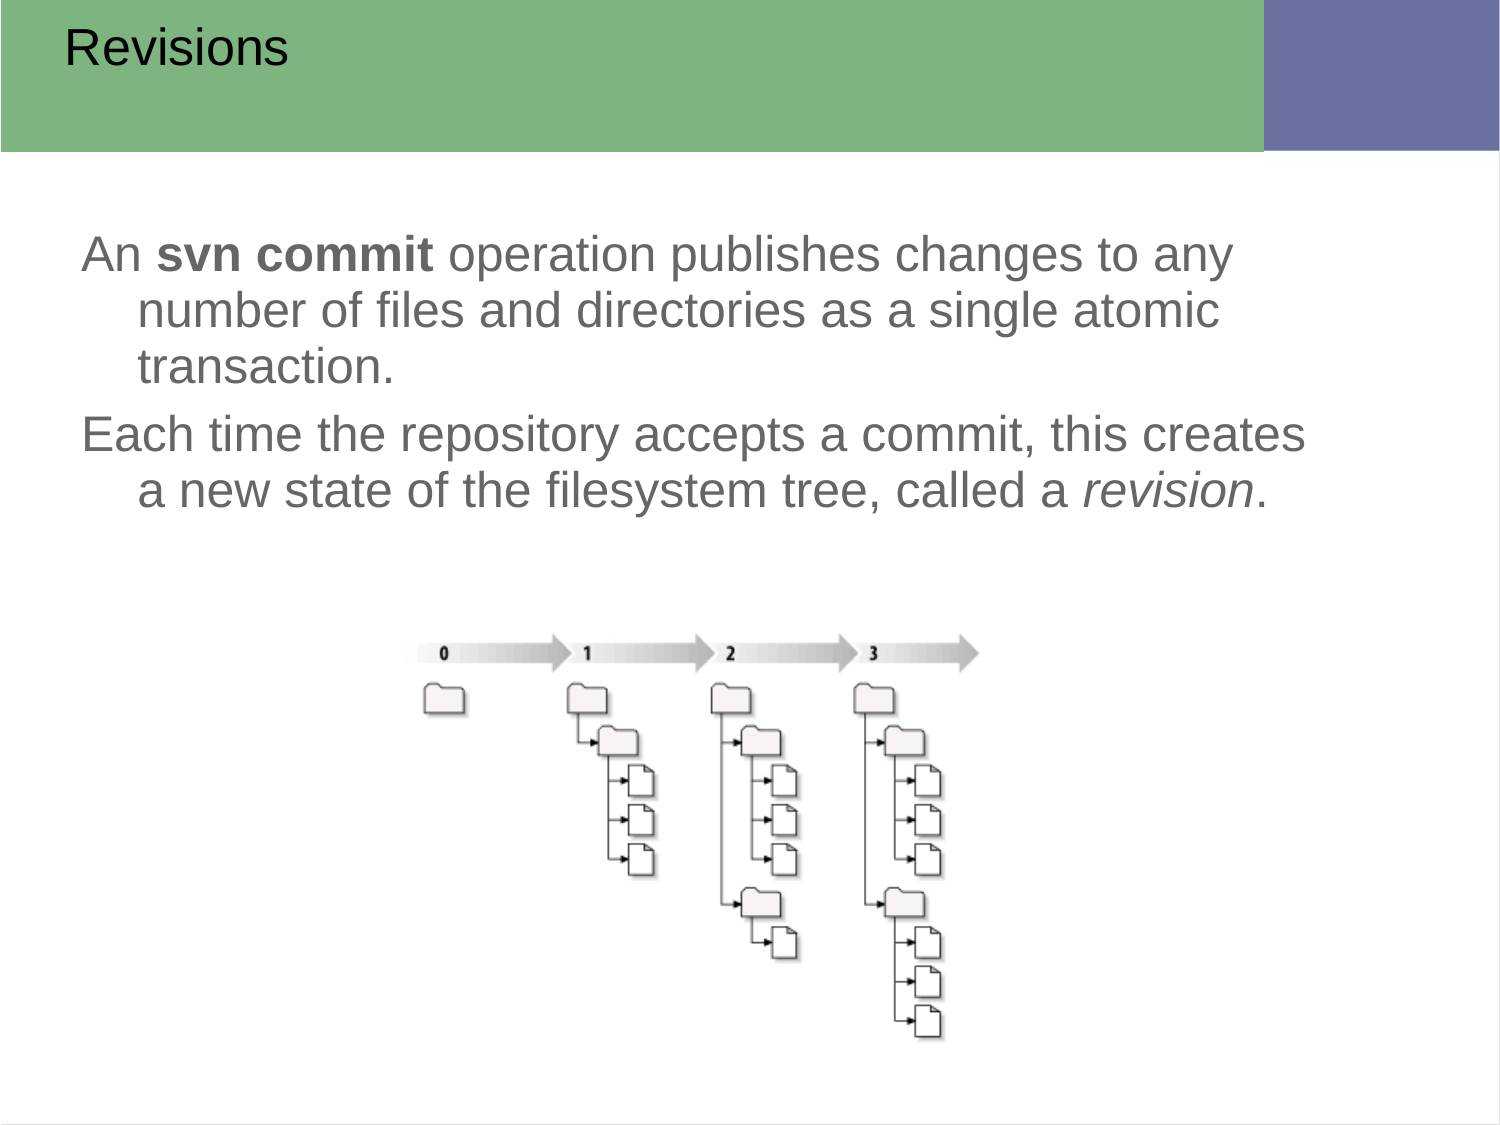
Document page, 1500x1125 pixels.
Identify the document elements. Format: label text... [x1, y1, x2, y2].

picture [0, 0, 1500, 1125]
list An svn commit operation publishes changes to any number of files and directories as a single atomic transaction. Each time the repository accepts a commit, this creates a new state of the filesystem tree, called a revision. [66, 219, 1342, 945]
title Revisions [49, 16, 1253, 90]
